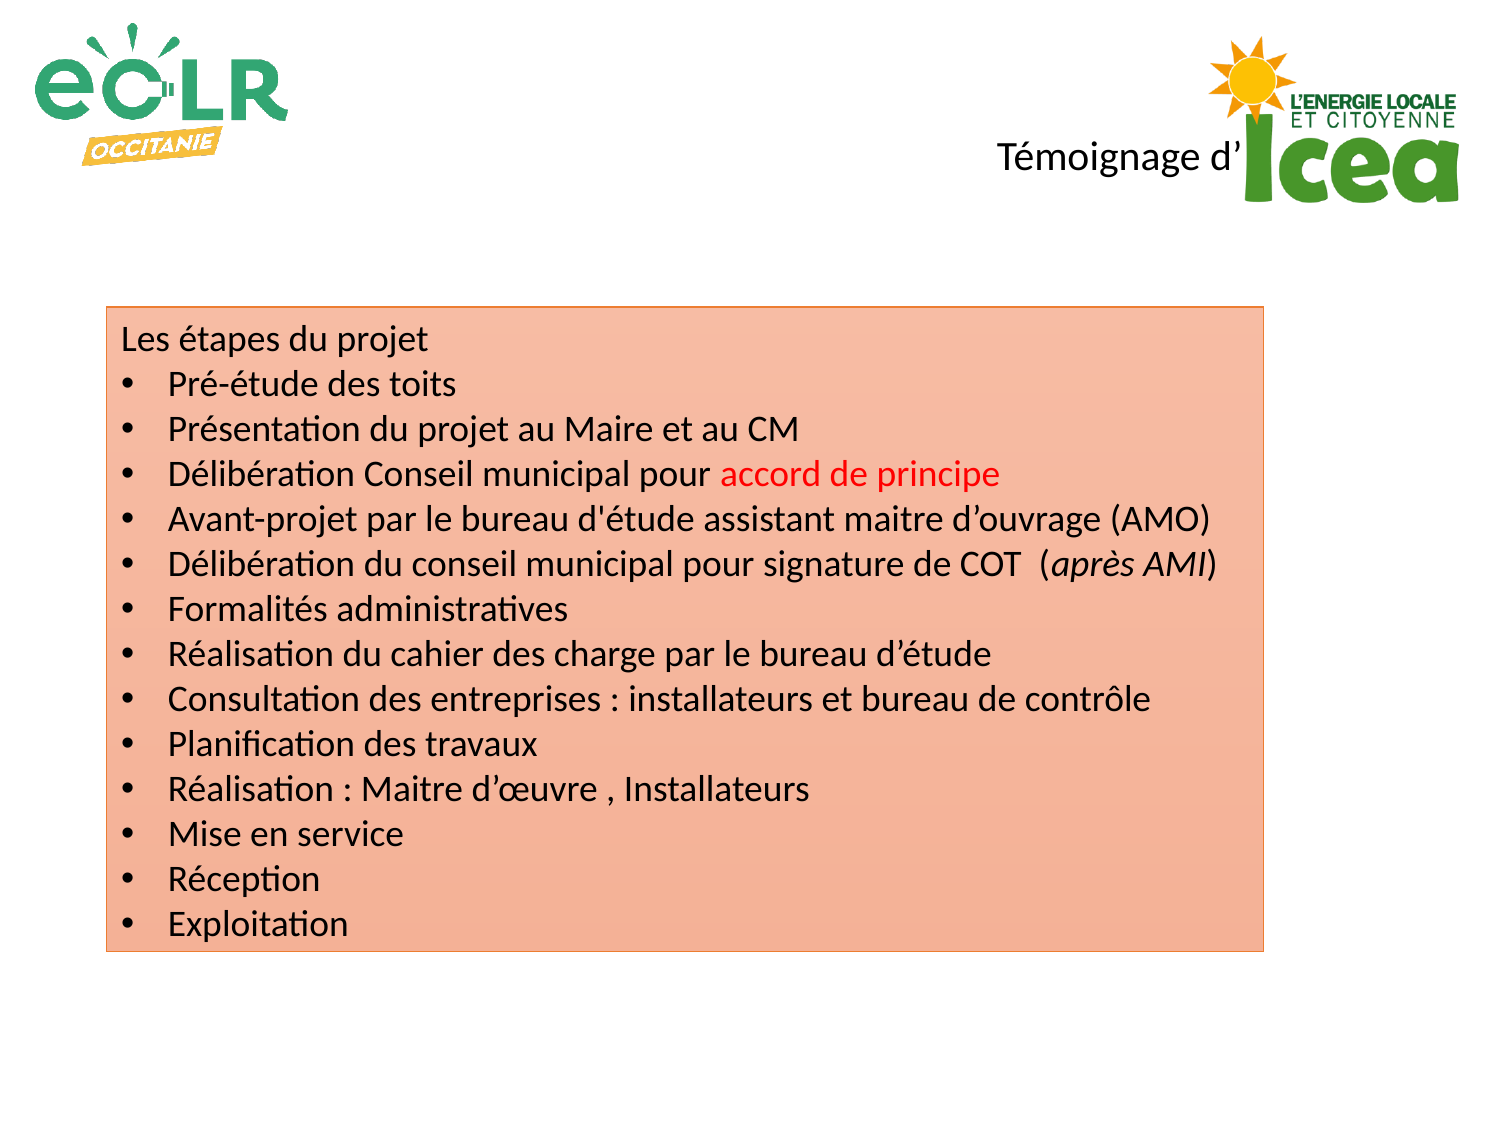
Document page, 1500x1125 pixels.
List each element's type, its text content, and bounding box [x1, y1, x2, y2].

picture [35, 23, 288, 166]
text_box Les étapes du projet Pré-étude des toits Présentation du projet au Maire et au CM Délibération Conseil municipal pour accord de principe Avant-projet par le bureau d'étude assistant maitre d’ouvrage (AMO) Délibération du conseil municipal pour signature de COT (après AMI) Formalités administratives Réalisation du cahier des charge par le bureau d’étude Consultation des entreprises : installateurs et bureau de contrôle Planification des travaux Réalisation : Maitre d’œuvre , Installateurs Mise en service Réception Exploitation [106, 307, 1264, 952]
picture [1208, 36, 1459, 203]
